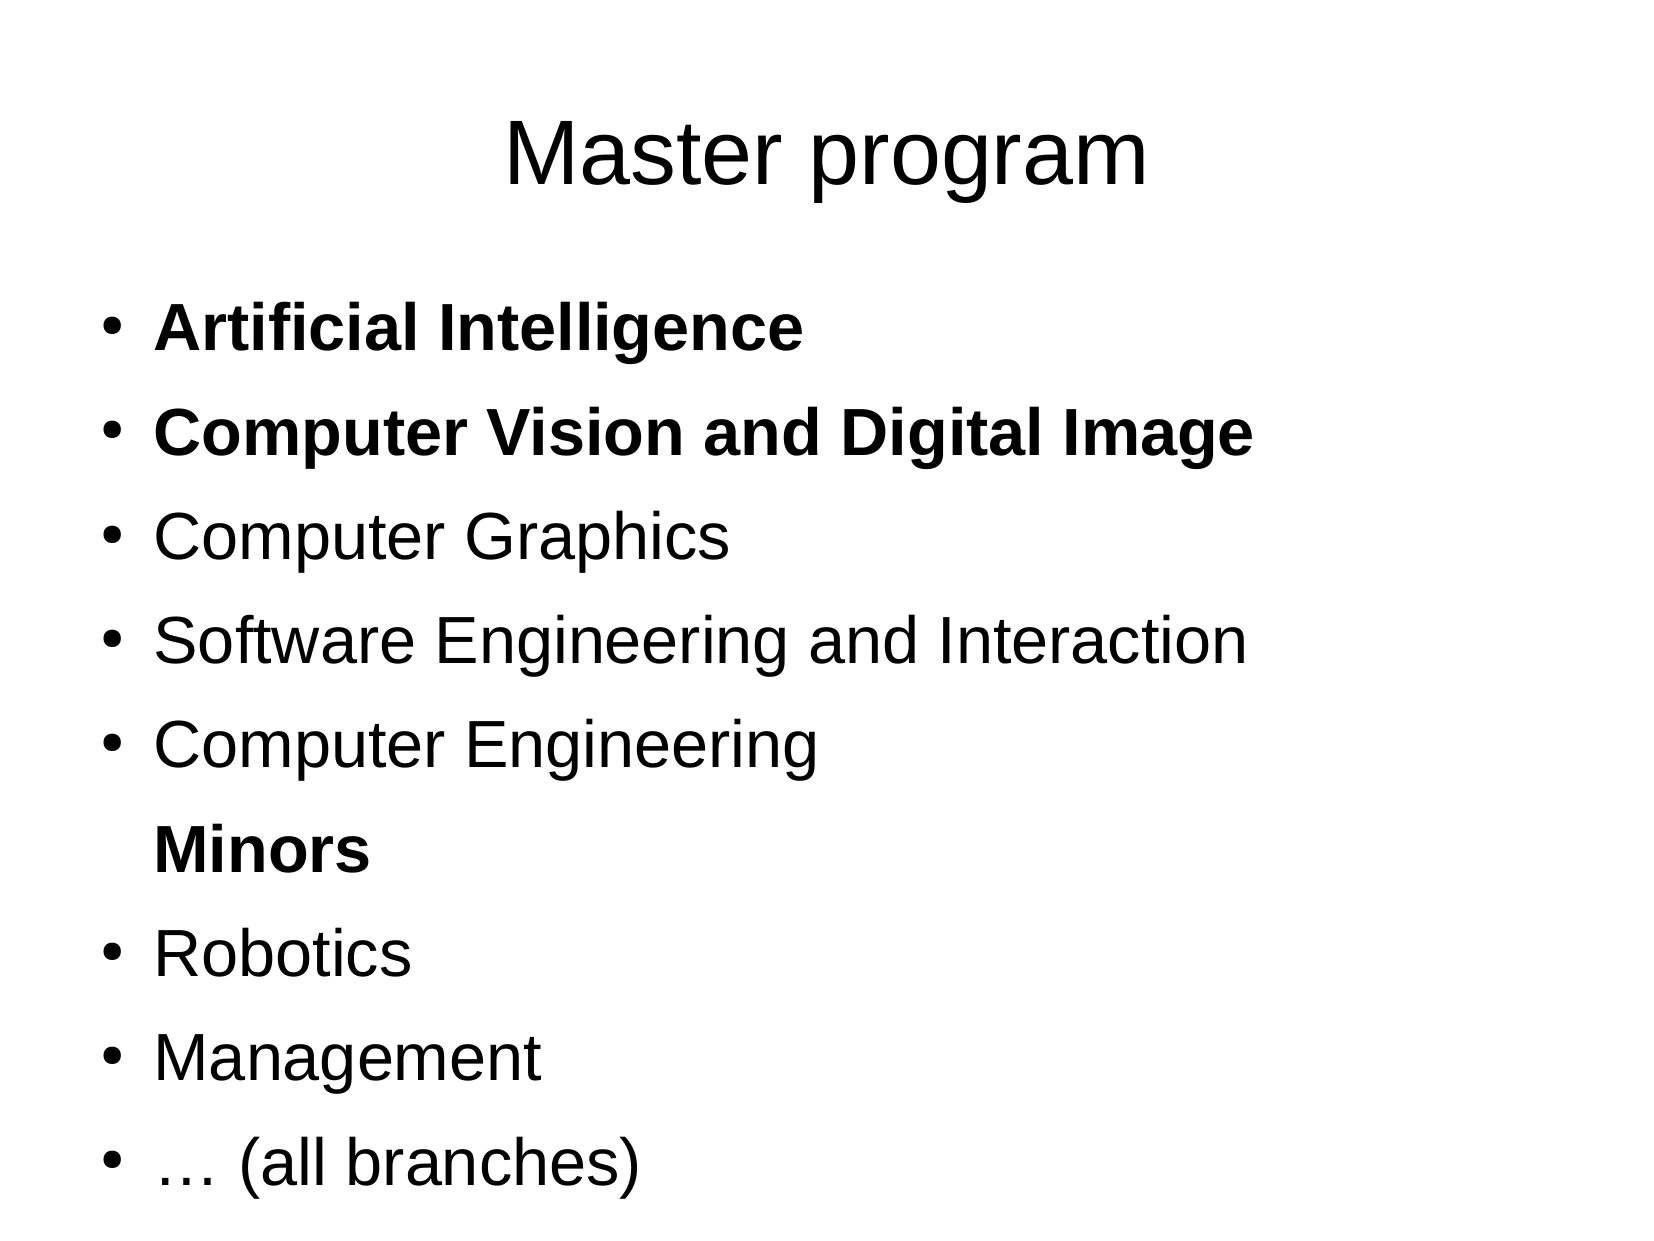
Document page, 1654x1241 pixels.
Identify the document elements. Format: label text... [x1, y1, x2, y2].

list Artificial Intelligence Computer Vision and Digital Image Computer Graphics Software Engineering and Interaction Computer Engineering Minors Robotics Management … (all branches) [82, 290, 1571, 1195]
title Master program [82, 56, 1571, 250]
